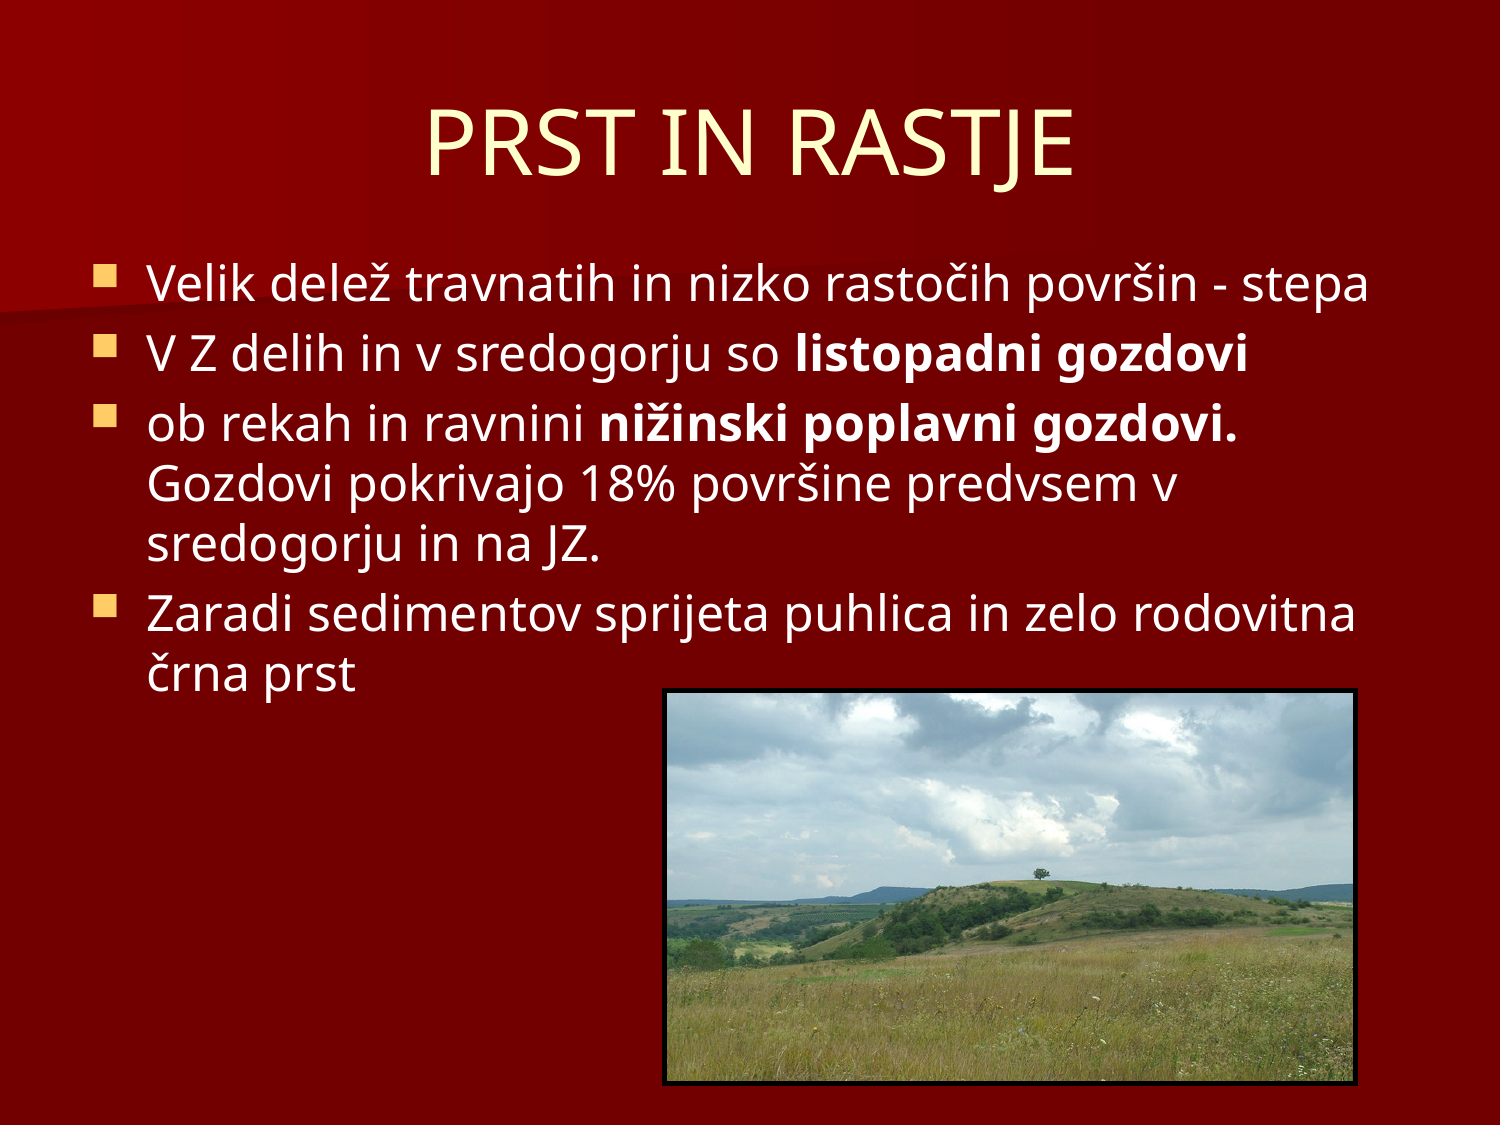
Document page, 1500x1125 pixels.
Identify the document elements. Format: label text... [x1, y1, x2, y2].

list Velik delež travnatih in nizko rastočih površin - stepa V Z delih in v sredogorju so listopadni gozdovi ob rekah in ravnini nižinski poplavni gozdovi. Gozdovi pokrivajo 18% površine predvsem v sredogorju in na JZ. Zaradi sedimentov sprijeta puhlica in zelo rodovitna črna prst [75, 243, 1425, 981]
picture [667, 692, 1353, 1081]
title PRST IN RASTJE [75, 45, 1425, 233]
